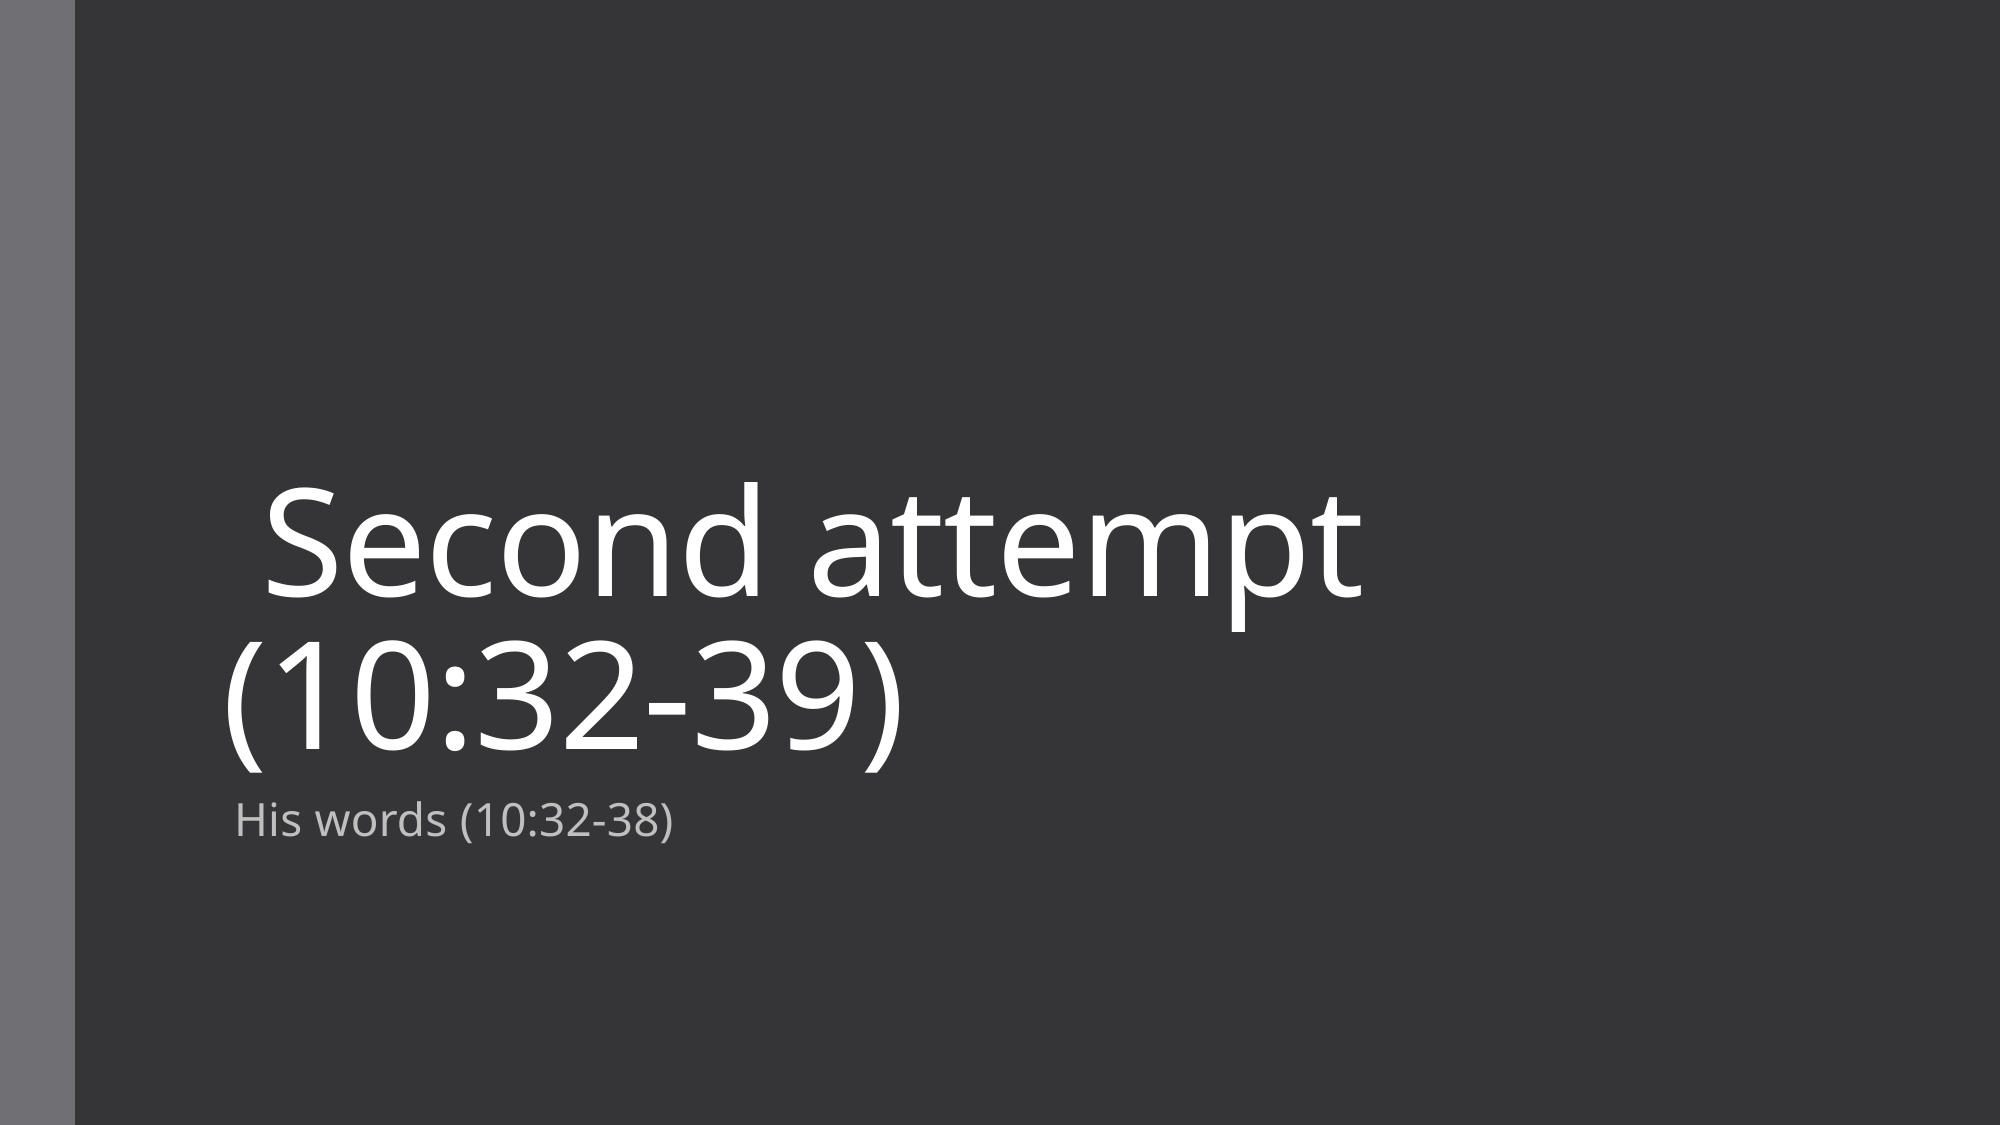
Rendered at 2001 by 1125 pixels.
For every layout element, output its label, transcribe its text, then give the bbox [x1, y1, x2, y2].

subtitle His words (10:32-38) [206, 787, 1752, 1066]
title Second attempt (10:32-39) [206, 124, 1752, 787]
